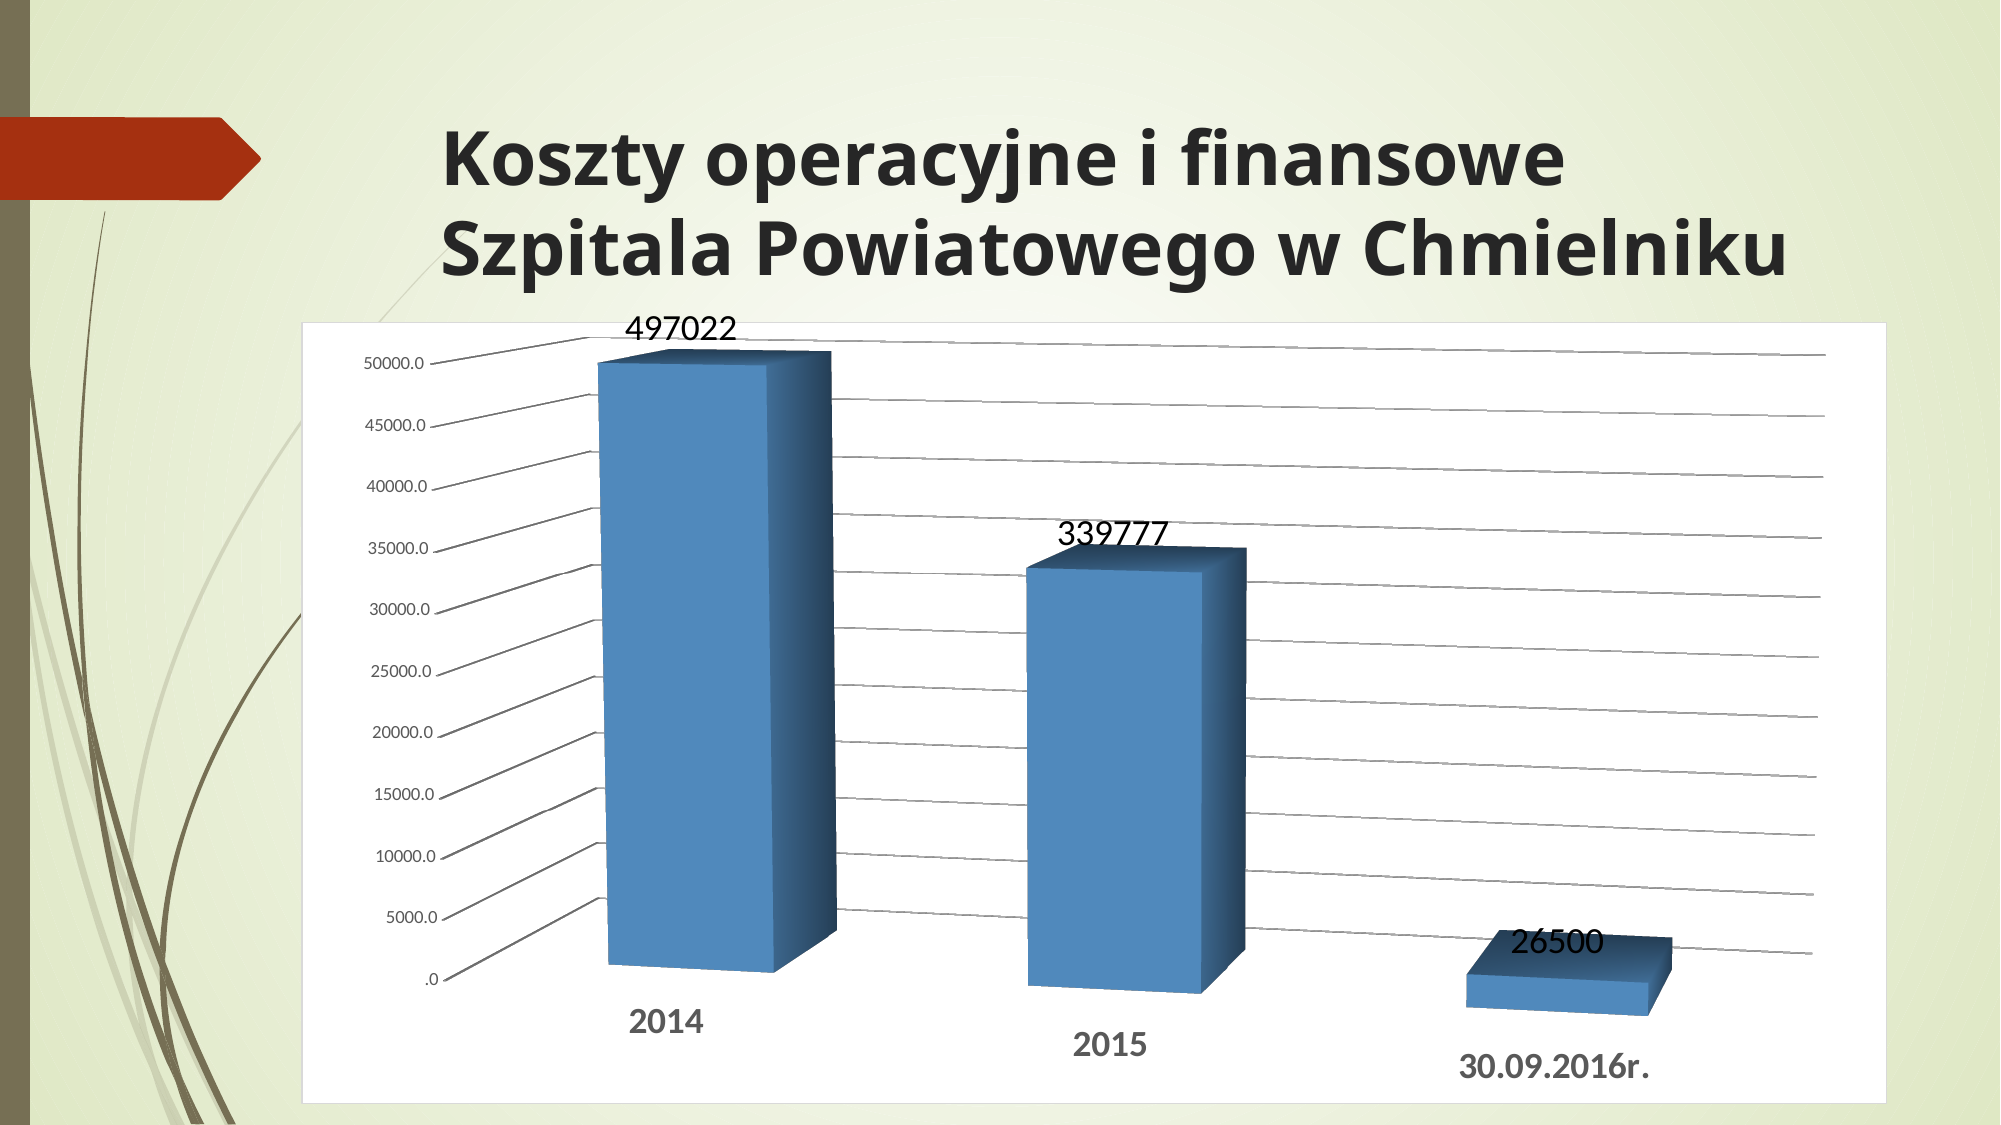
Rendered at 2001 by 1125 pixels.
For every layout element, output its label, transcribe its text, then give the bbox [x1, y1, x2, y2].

chart [301, 312, 1888, 1105]
title Koszty operacyjne i finansowe Szpitala Powiatowego w Chmielniku [425, 102, 1888, 312]
